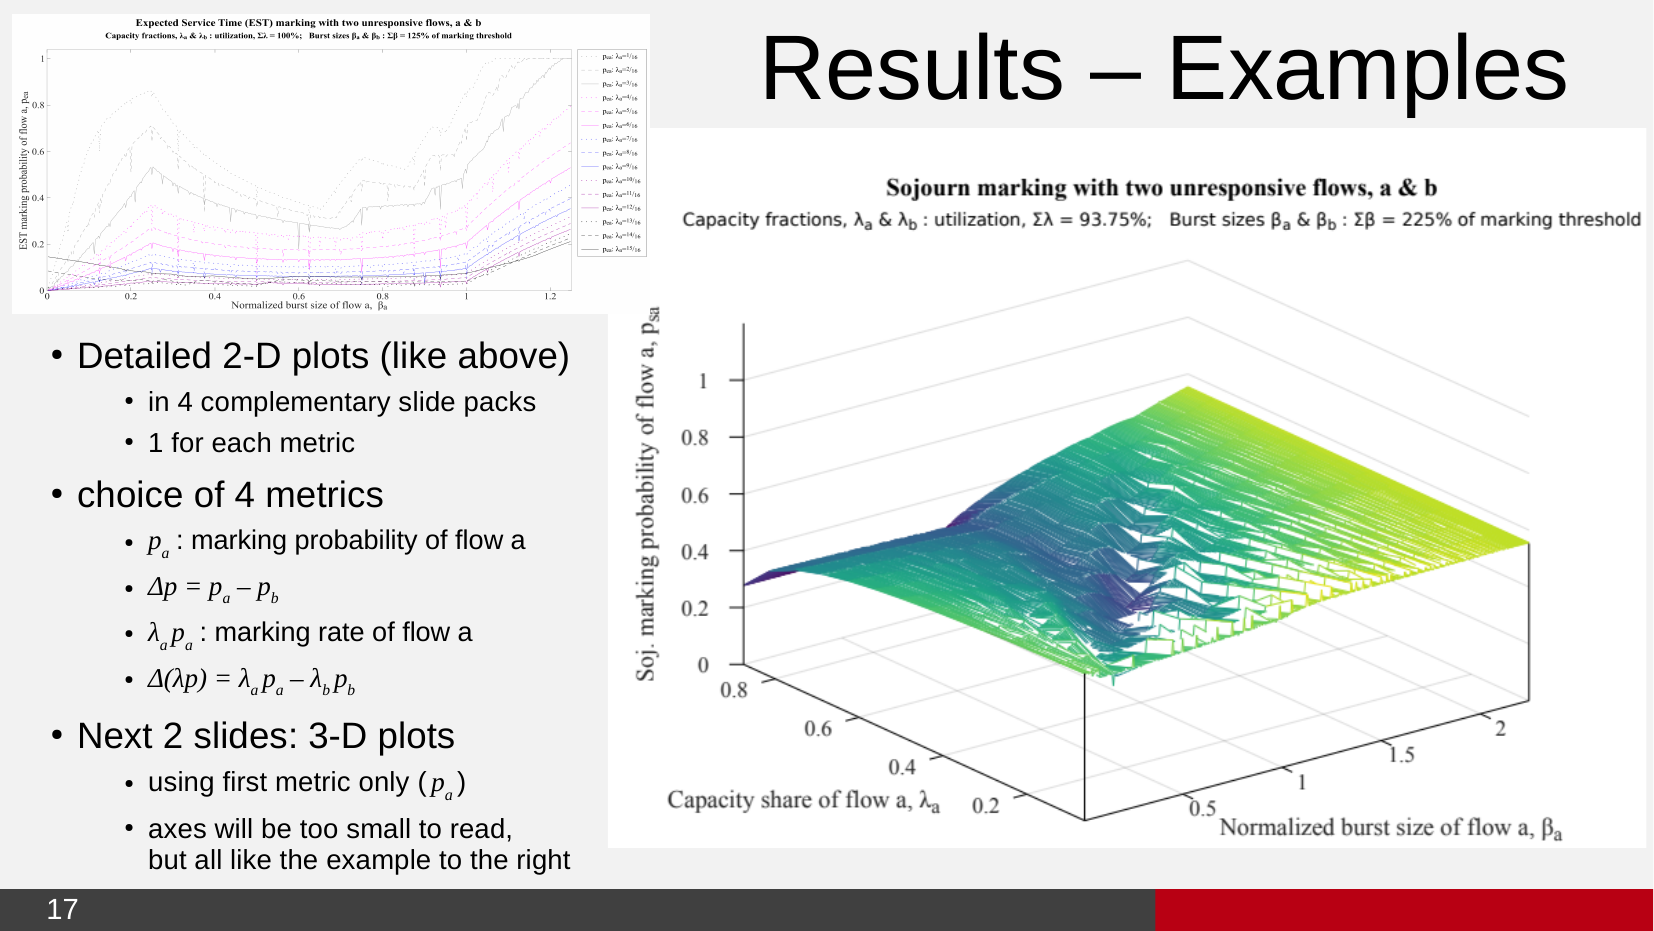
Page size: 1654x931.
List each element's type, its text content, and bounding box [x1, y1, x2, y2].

title Results – Examples [650, 16, 1571, 119]
list Detailed 2-D plots (like above) in 4 complementary slide packs 1 for each metric choice of 4 metrics pa : marking probability of flow a Δp = pa – pb λa pa : marking rate of flow a Δ(λp) = λa pa – λb pb Next 2 slides: 3-D plots using first metric only ( pa ) axes will be too small to read, but all like the example to the right [41, 335, 666, 876]
picture [12, 14, 1647, 848]
